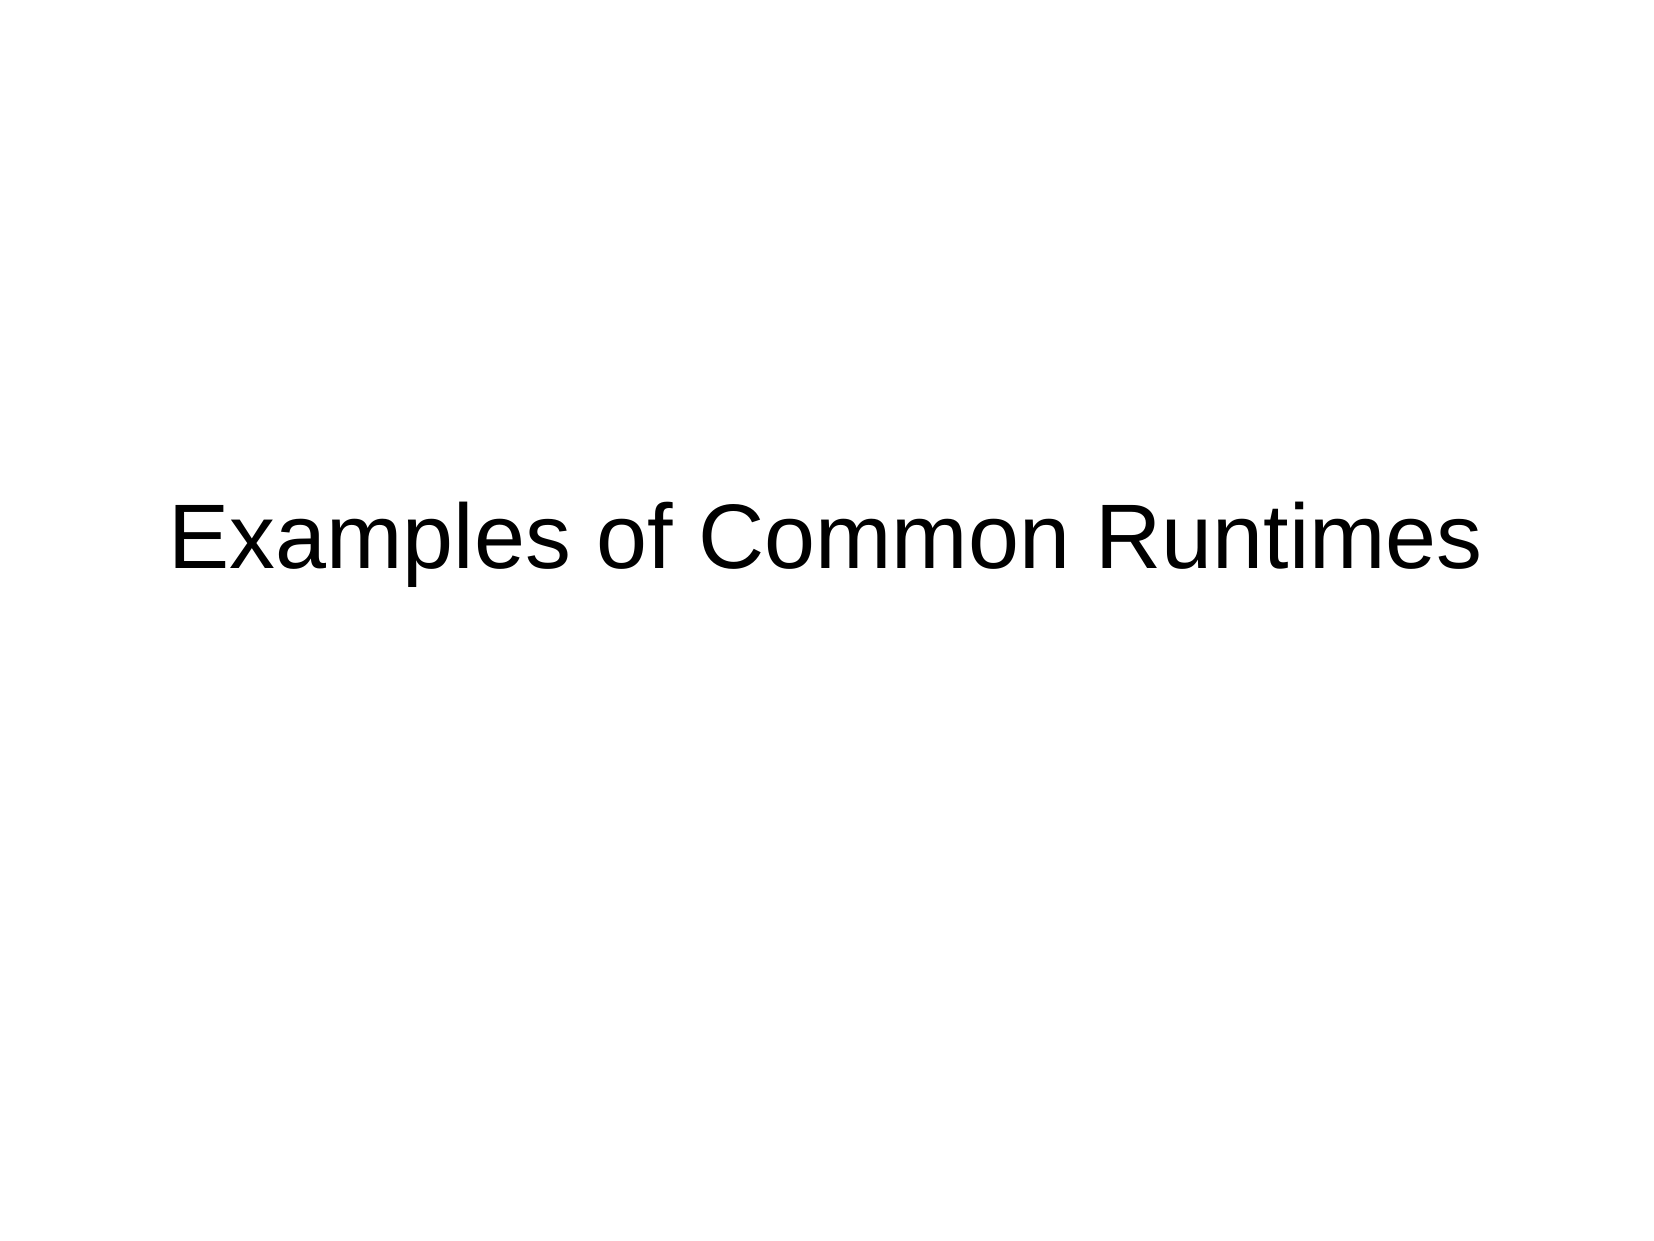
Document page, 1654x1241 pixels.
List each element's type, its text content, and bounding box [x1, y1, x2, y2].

title Examples of Common Runtimes [82, 433, 1571, 641]
